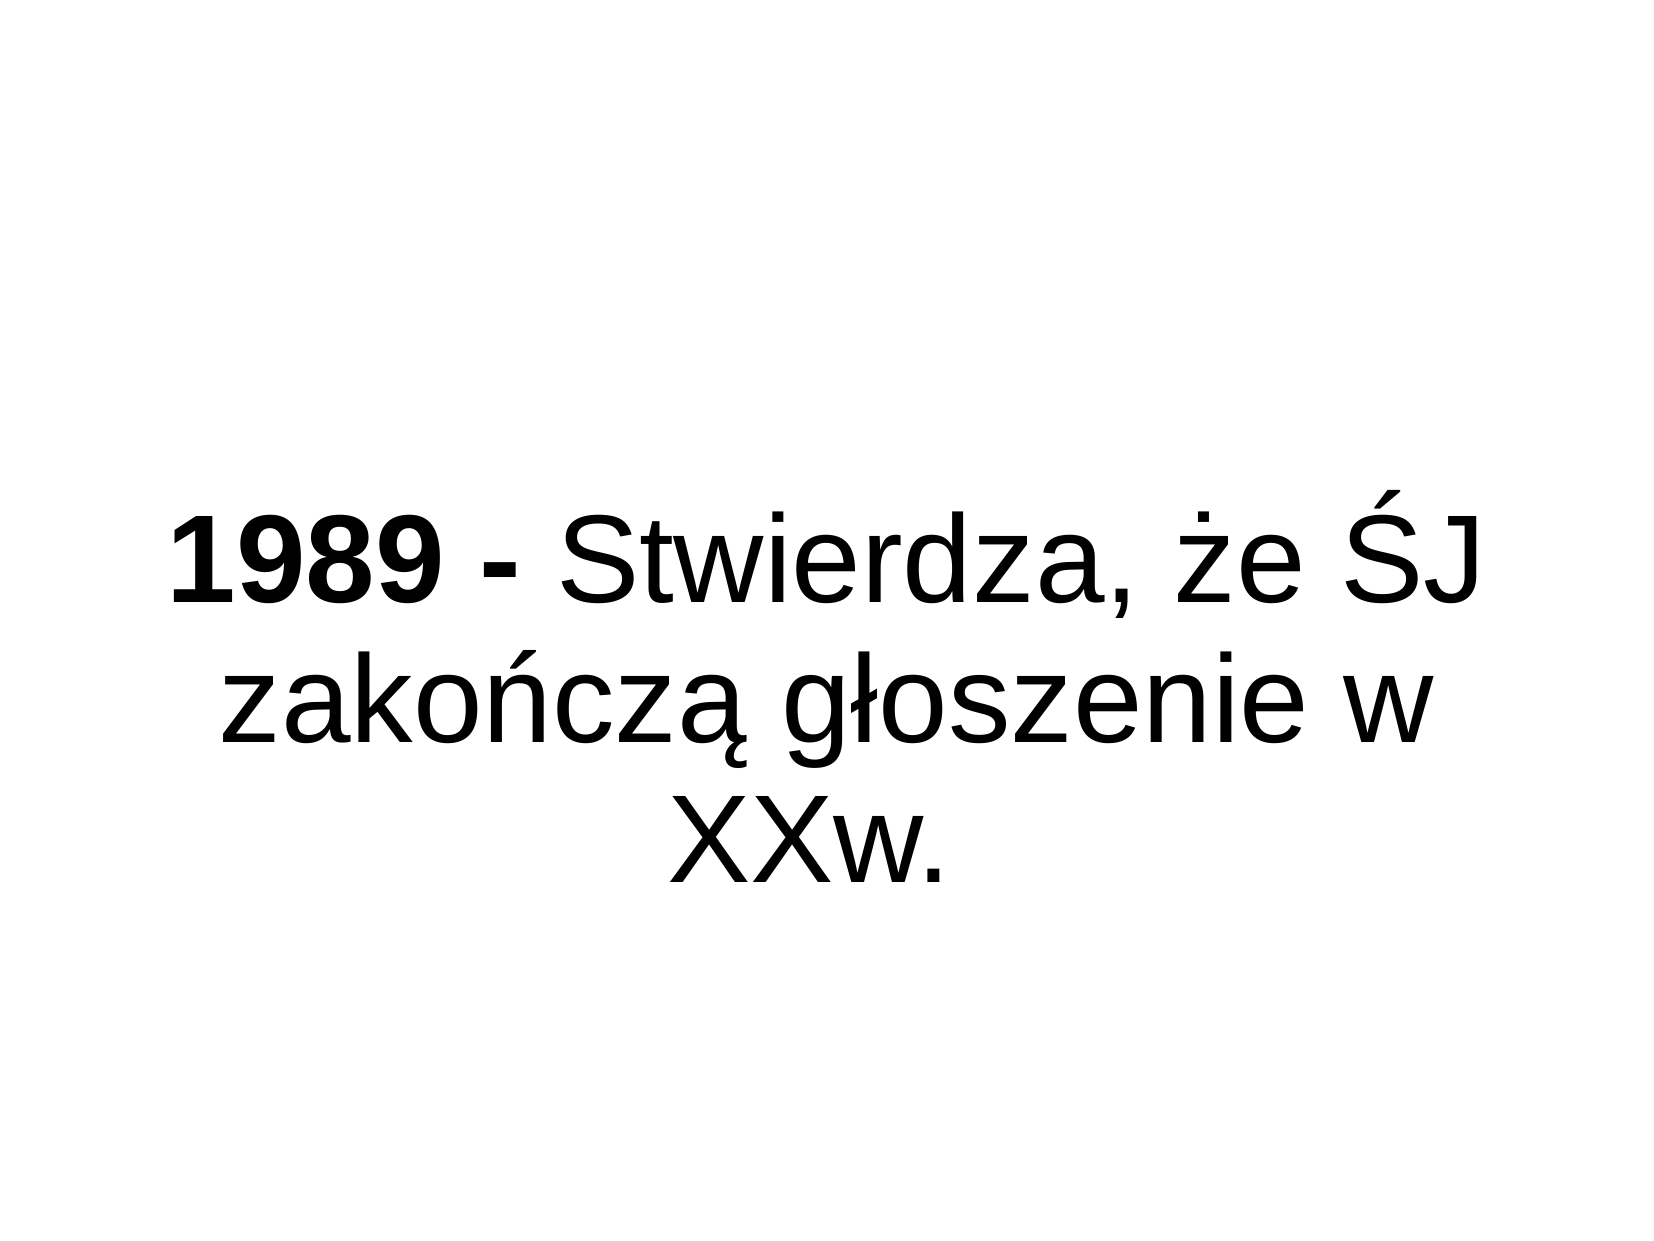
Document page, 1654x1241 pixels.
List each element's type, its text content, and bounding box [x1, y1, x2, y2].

subtitle 1989 - Stwierdza, że ŚJ zakończą głoszenie w XXw. [82, 297, 1571, 1102]
